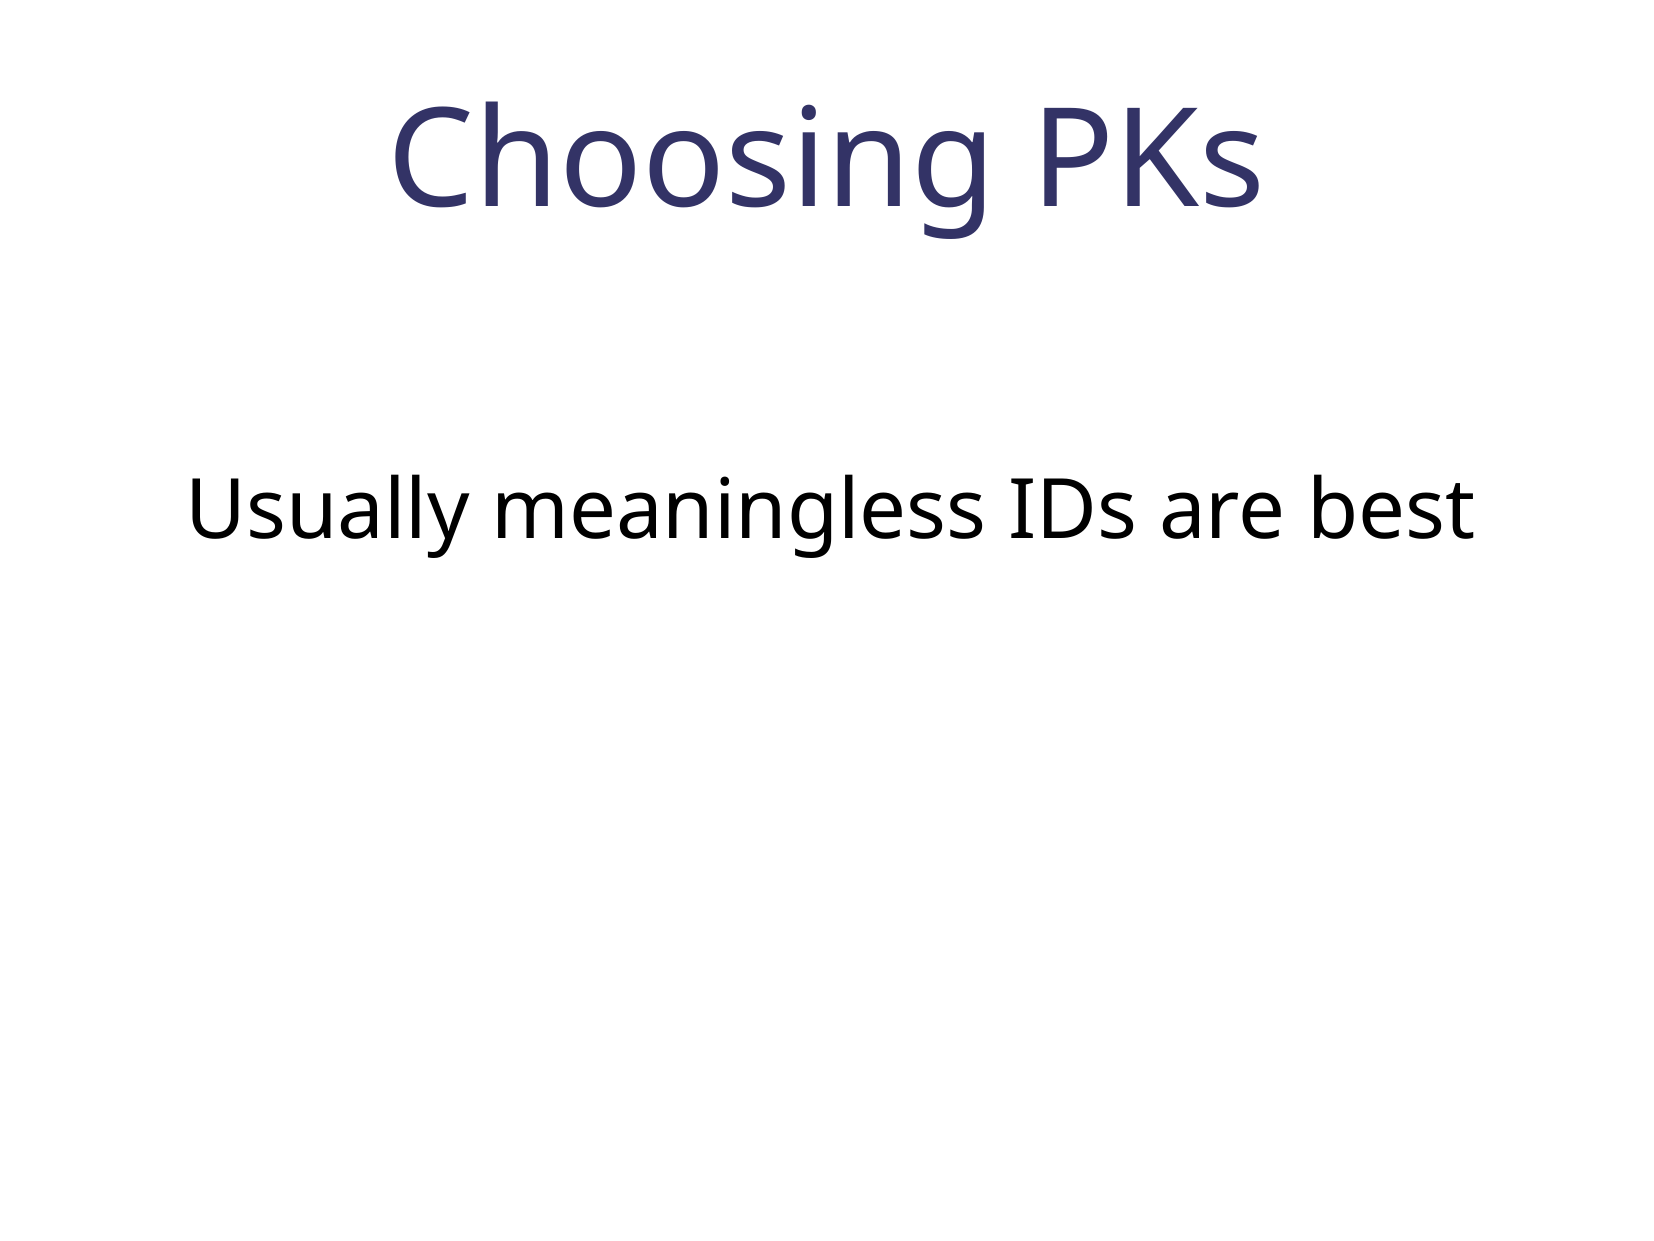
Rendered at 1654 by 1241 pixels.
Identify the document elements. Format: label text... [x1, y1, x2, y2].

title Choosing PKs [82, 56, 1571, 250]
subtitle Usually meaningless IDs are best [86, 450, 1576, 573]
